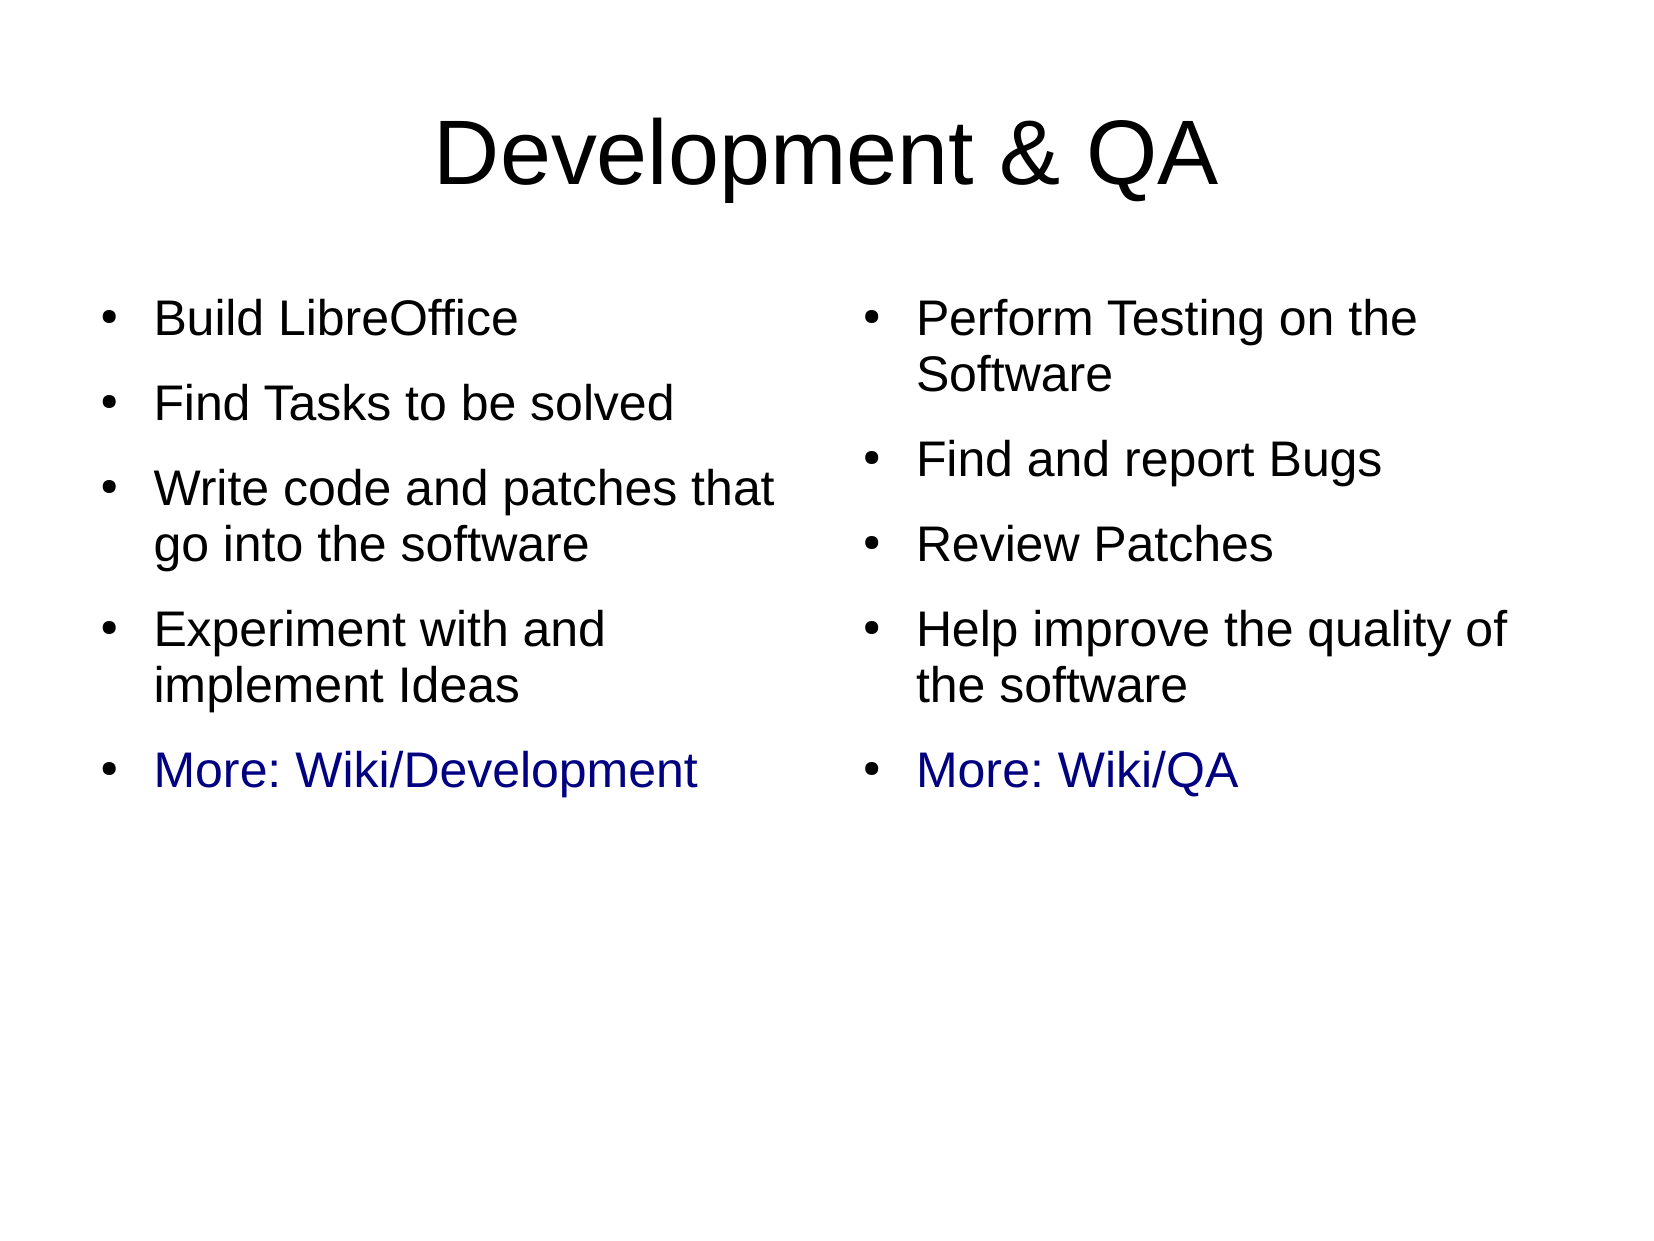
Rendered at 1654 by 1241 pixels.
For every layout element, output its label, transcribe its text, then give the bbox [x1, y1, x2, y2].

list Perform Testing on the Software Find and report Bugs Review Patches Help improve the quality of the software More: Wiki/QA [845, 290, 1572, 1109]
list Build LibreOffice Find Tasks to be solved Write code and patches that go into the software Experiment with and implement Ideas More: Wiki/Development [82, 290, 809, 1109]
title Development & QA [82, 49, 1571, 257]
